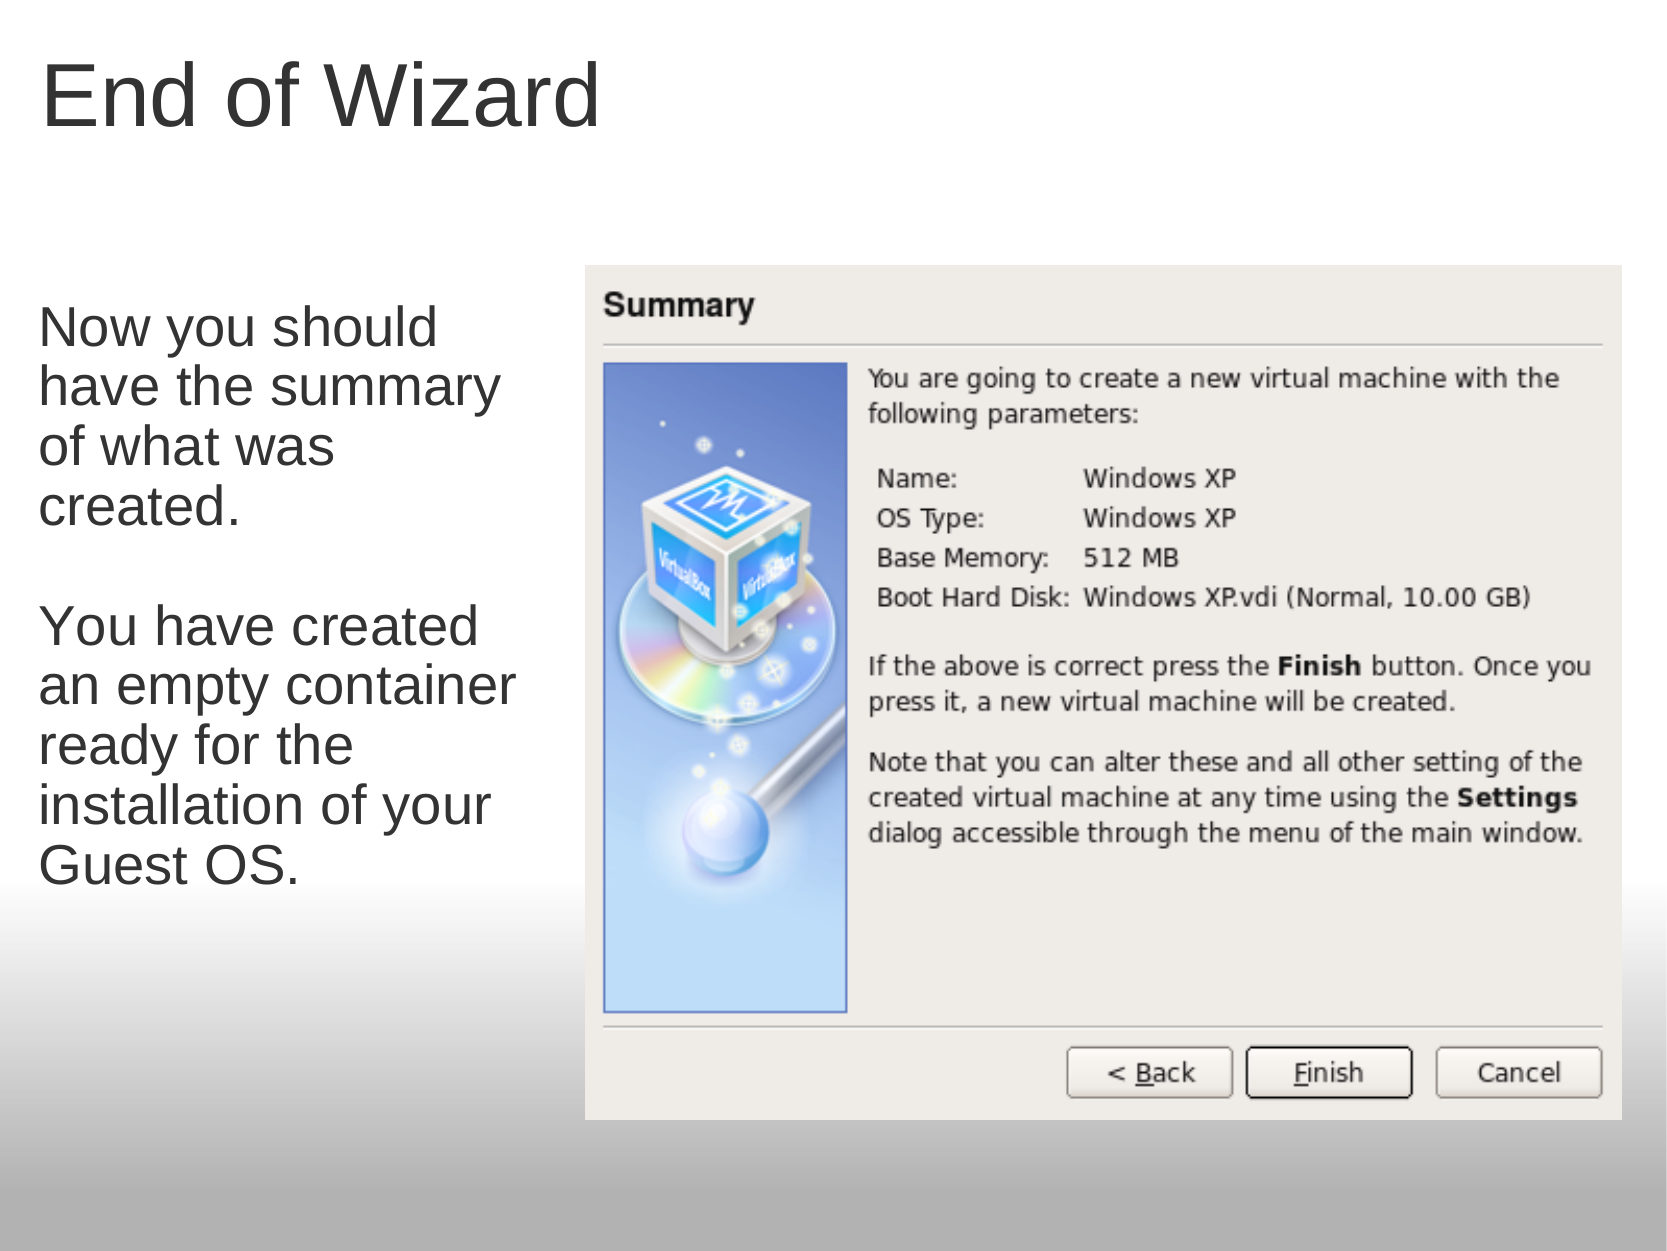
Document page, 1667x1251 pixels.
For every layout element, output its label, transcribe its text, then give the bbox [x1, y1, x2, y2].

title End of Wizard [40, 50, 1627, 201]
picture [0, 0, 1667, 1251]
list Now you should have the summary of what was created. You have created an empty container ready for the installation of your Guest OS. [38, 298, 541, 1089]
